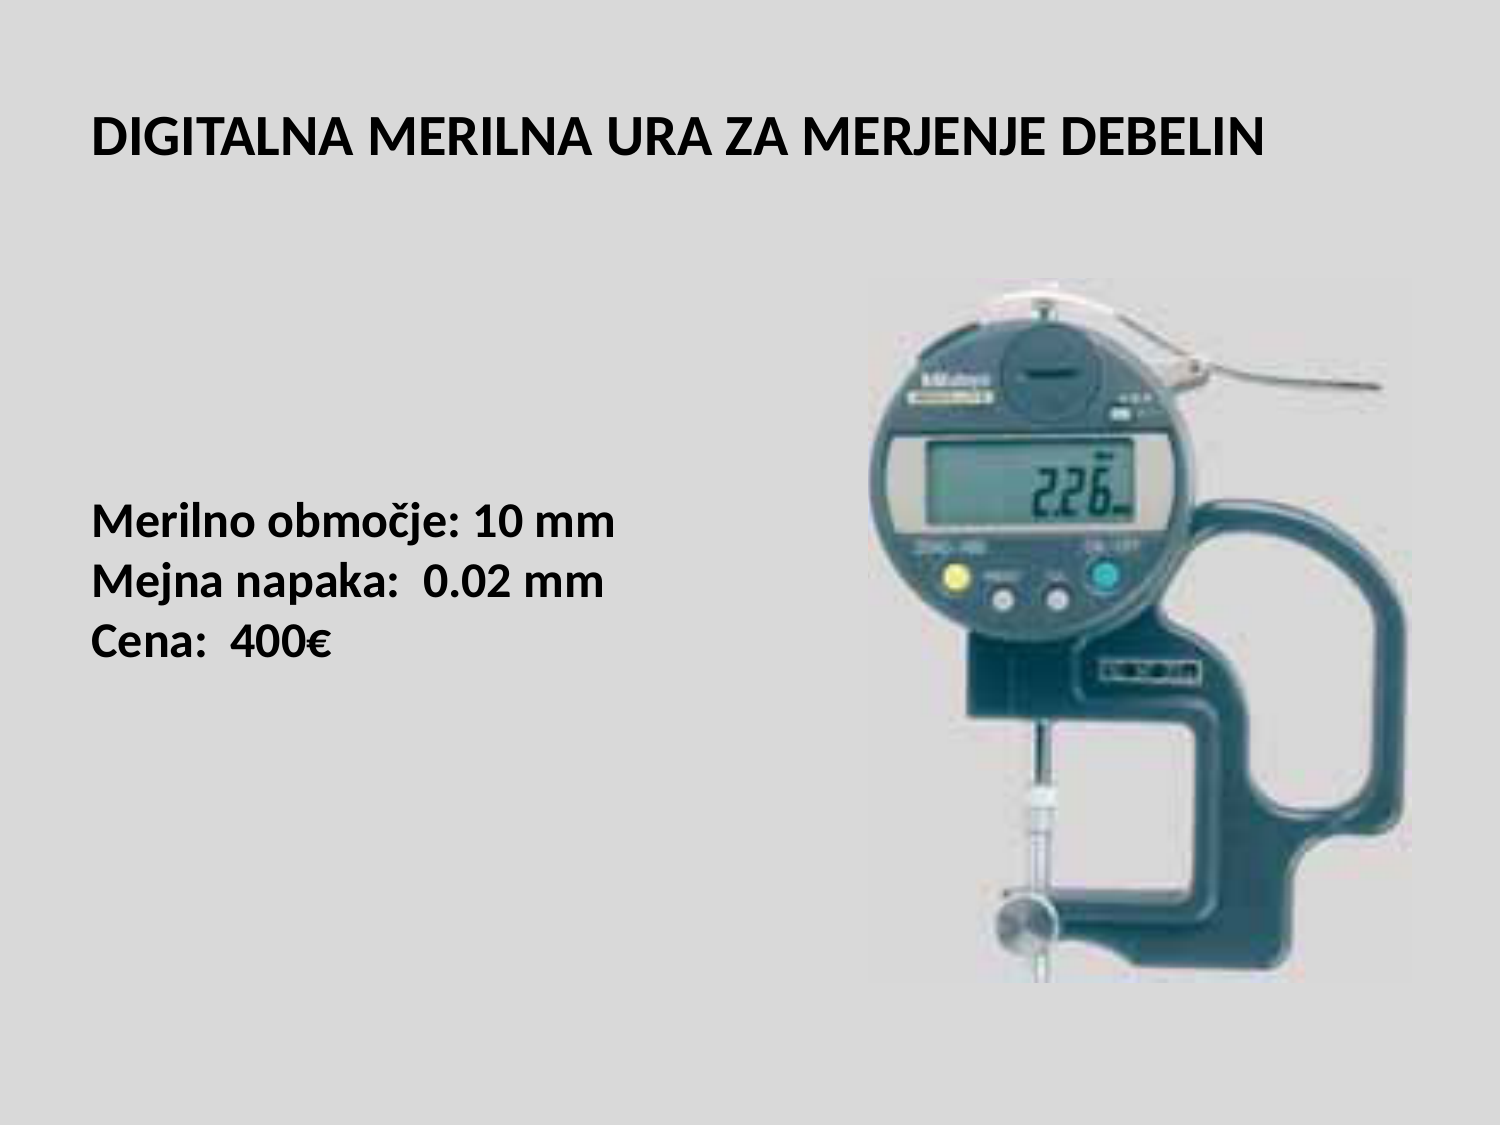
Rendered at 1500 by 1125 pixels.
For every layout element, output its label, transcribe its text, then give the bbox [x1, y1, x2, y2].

text_box Merilno območje: 10 mm Mejna napaka: 0.02 mm Cena: 400€ [76, 479, 727, 675]
text_box DIGITALNA MERILNA URA ZA MERJENJE DEBELIN [76, 90, 1306, 175]
picture [868, 278, 1412, 984]
